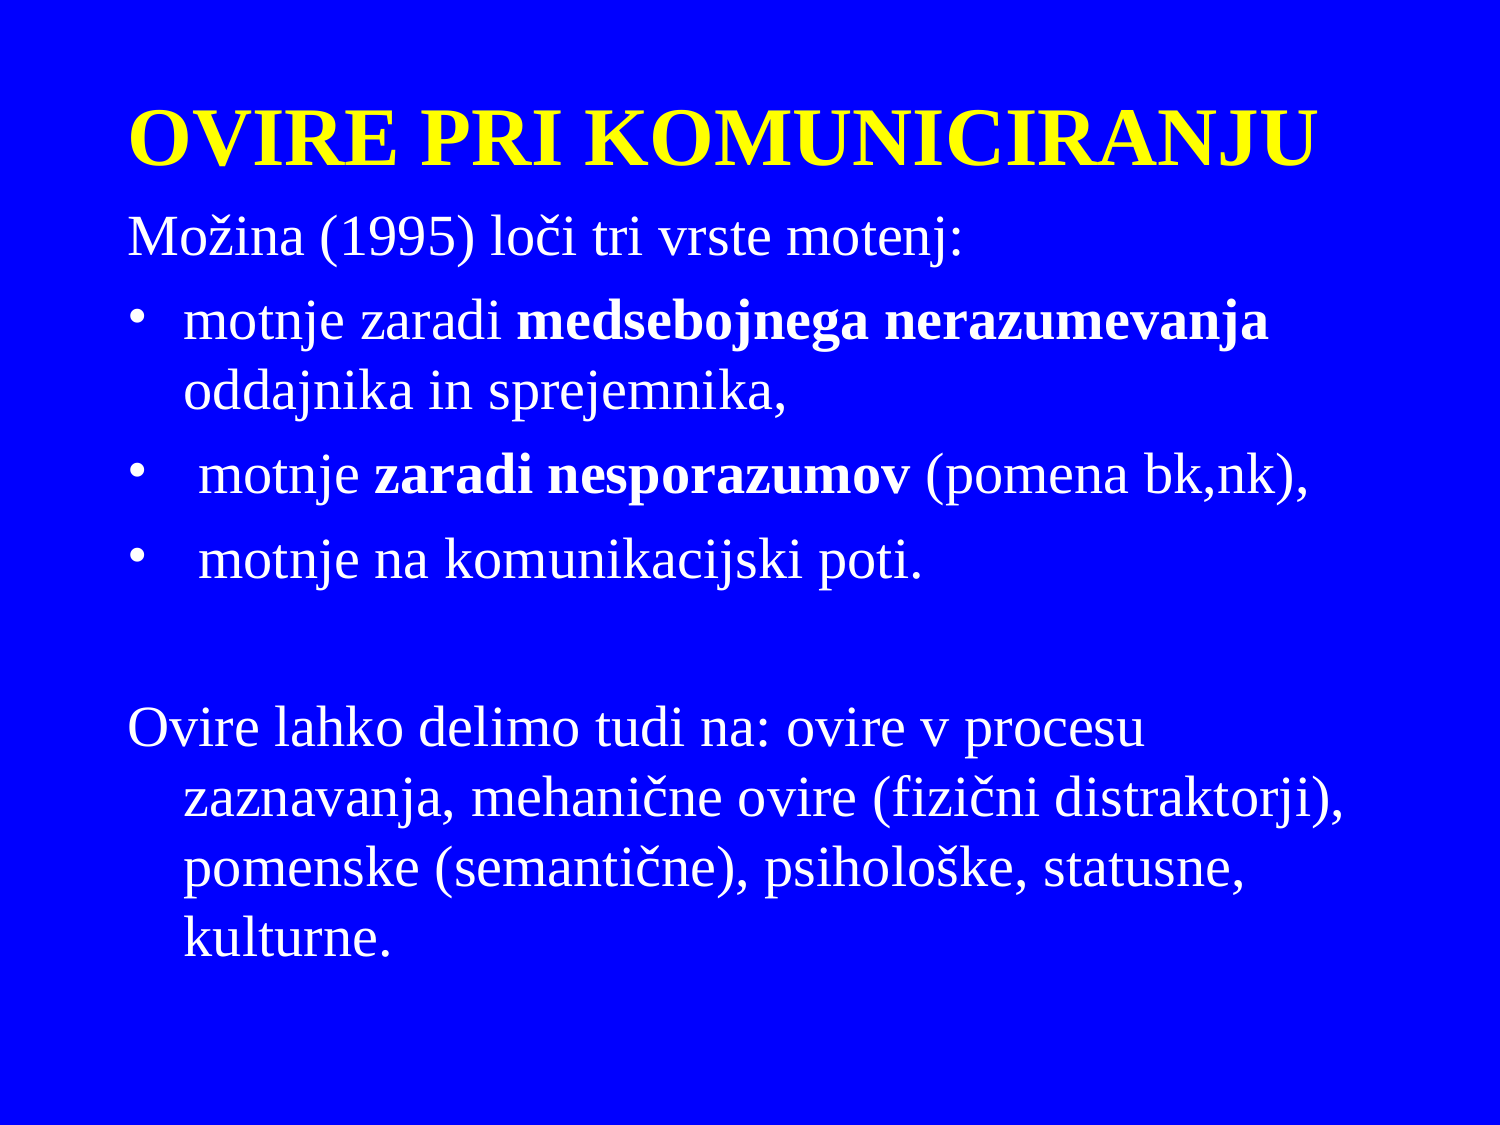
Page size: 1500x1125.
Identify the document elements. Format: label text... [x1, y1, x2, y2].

list OVIRE PRI KOMUNICIRANJU Možina (1995) loči tri vrste motenj: motnje zaradi medsebojnega nerazumevanja oddajnika in sprejemnika, motnje zaradi nesporazumov (pomena bk,nk), motnje na komunikacijski poti. Ovire lahko delimo tudi na: ovire v procesu zaznavanja, mehanične ovire (fizični distraktorji), pomenske (semantične), psihološke, statusne, kulturne. [112, 74, 1388, 1000]
